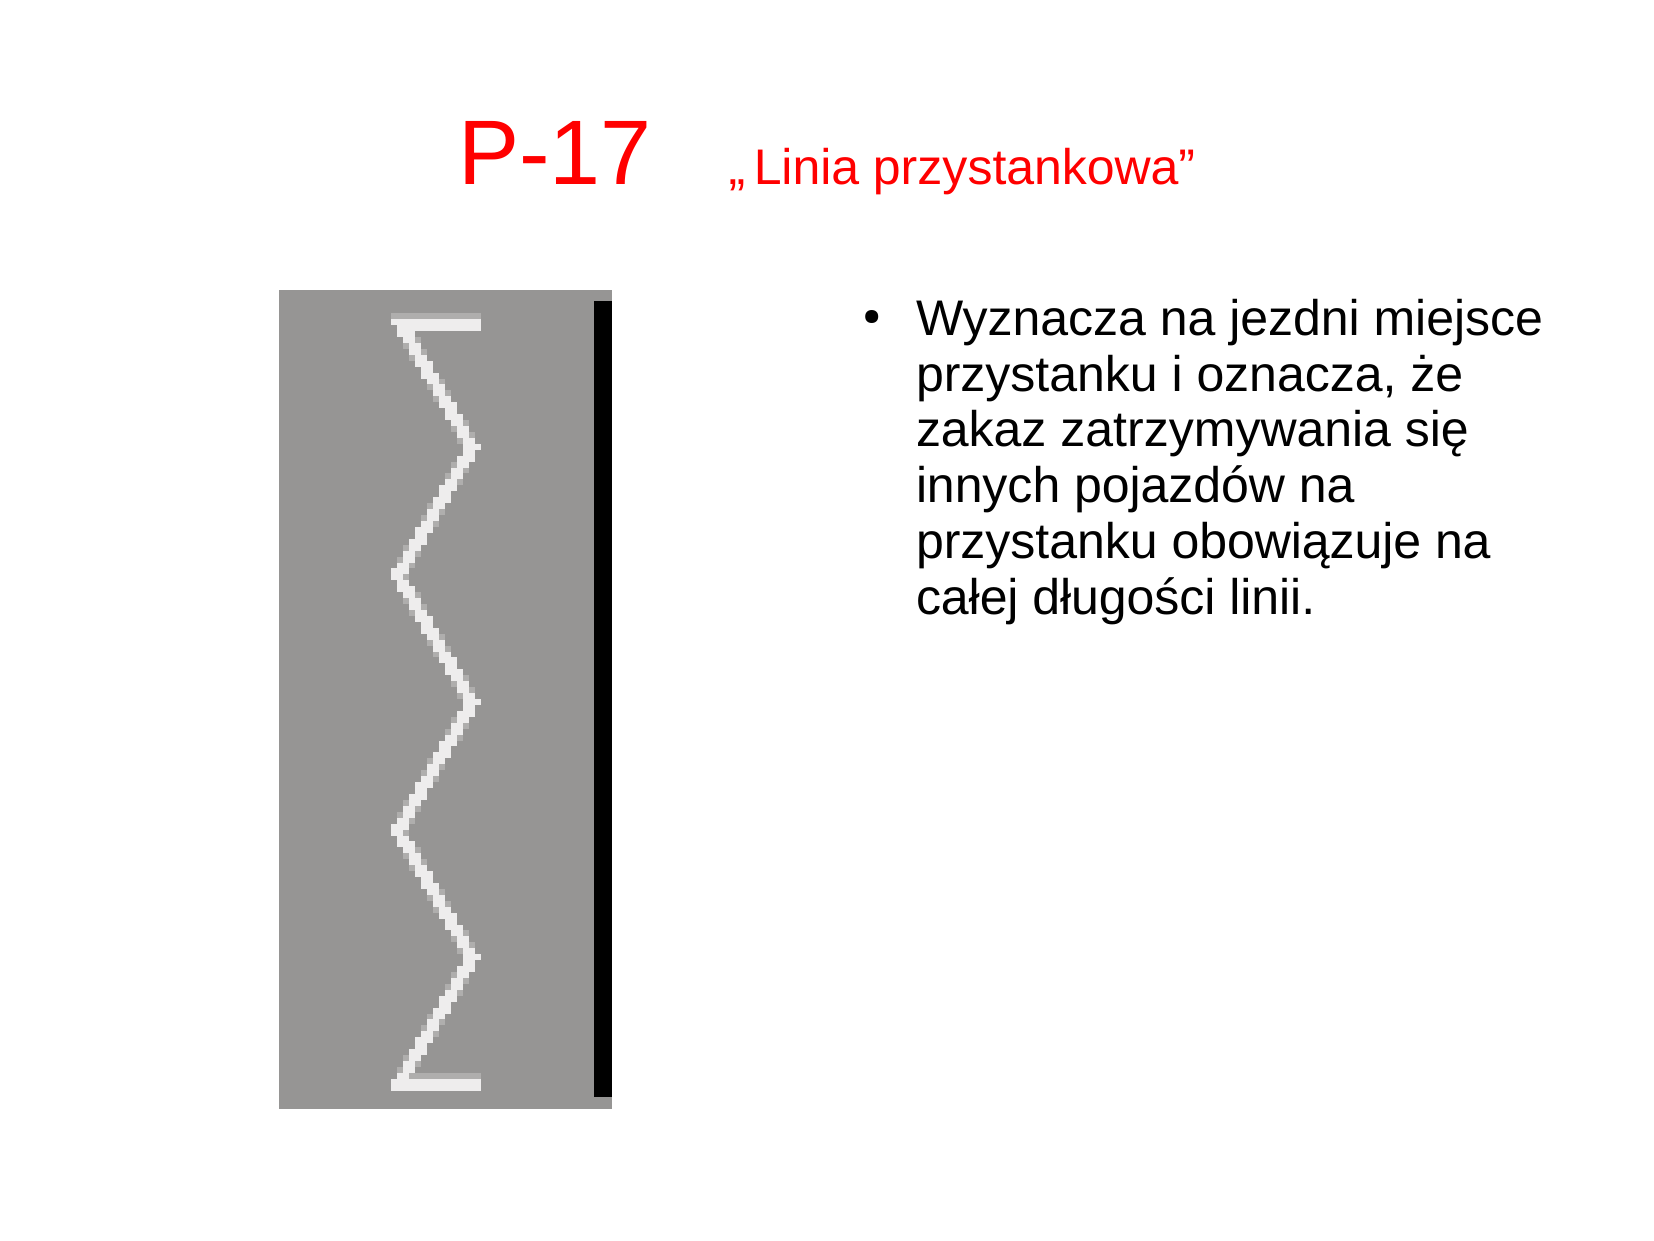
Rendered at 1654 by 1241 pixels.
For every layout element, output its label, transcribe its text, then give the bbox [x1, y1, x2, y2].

list Wyznacza na jezdni miejsce przystanku i oznacza, że zakaz zatrzymywania się innych pojazdów na przystanku obowiązuje na całej długości linii. [845, 290, 1572, 1094]
picture [279, 290, 612, 1109]
title P-17 „ Linia przystankowa” [82, 56, 1571, 250]
